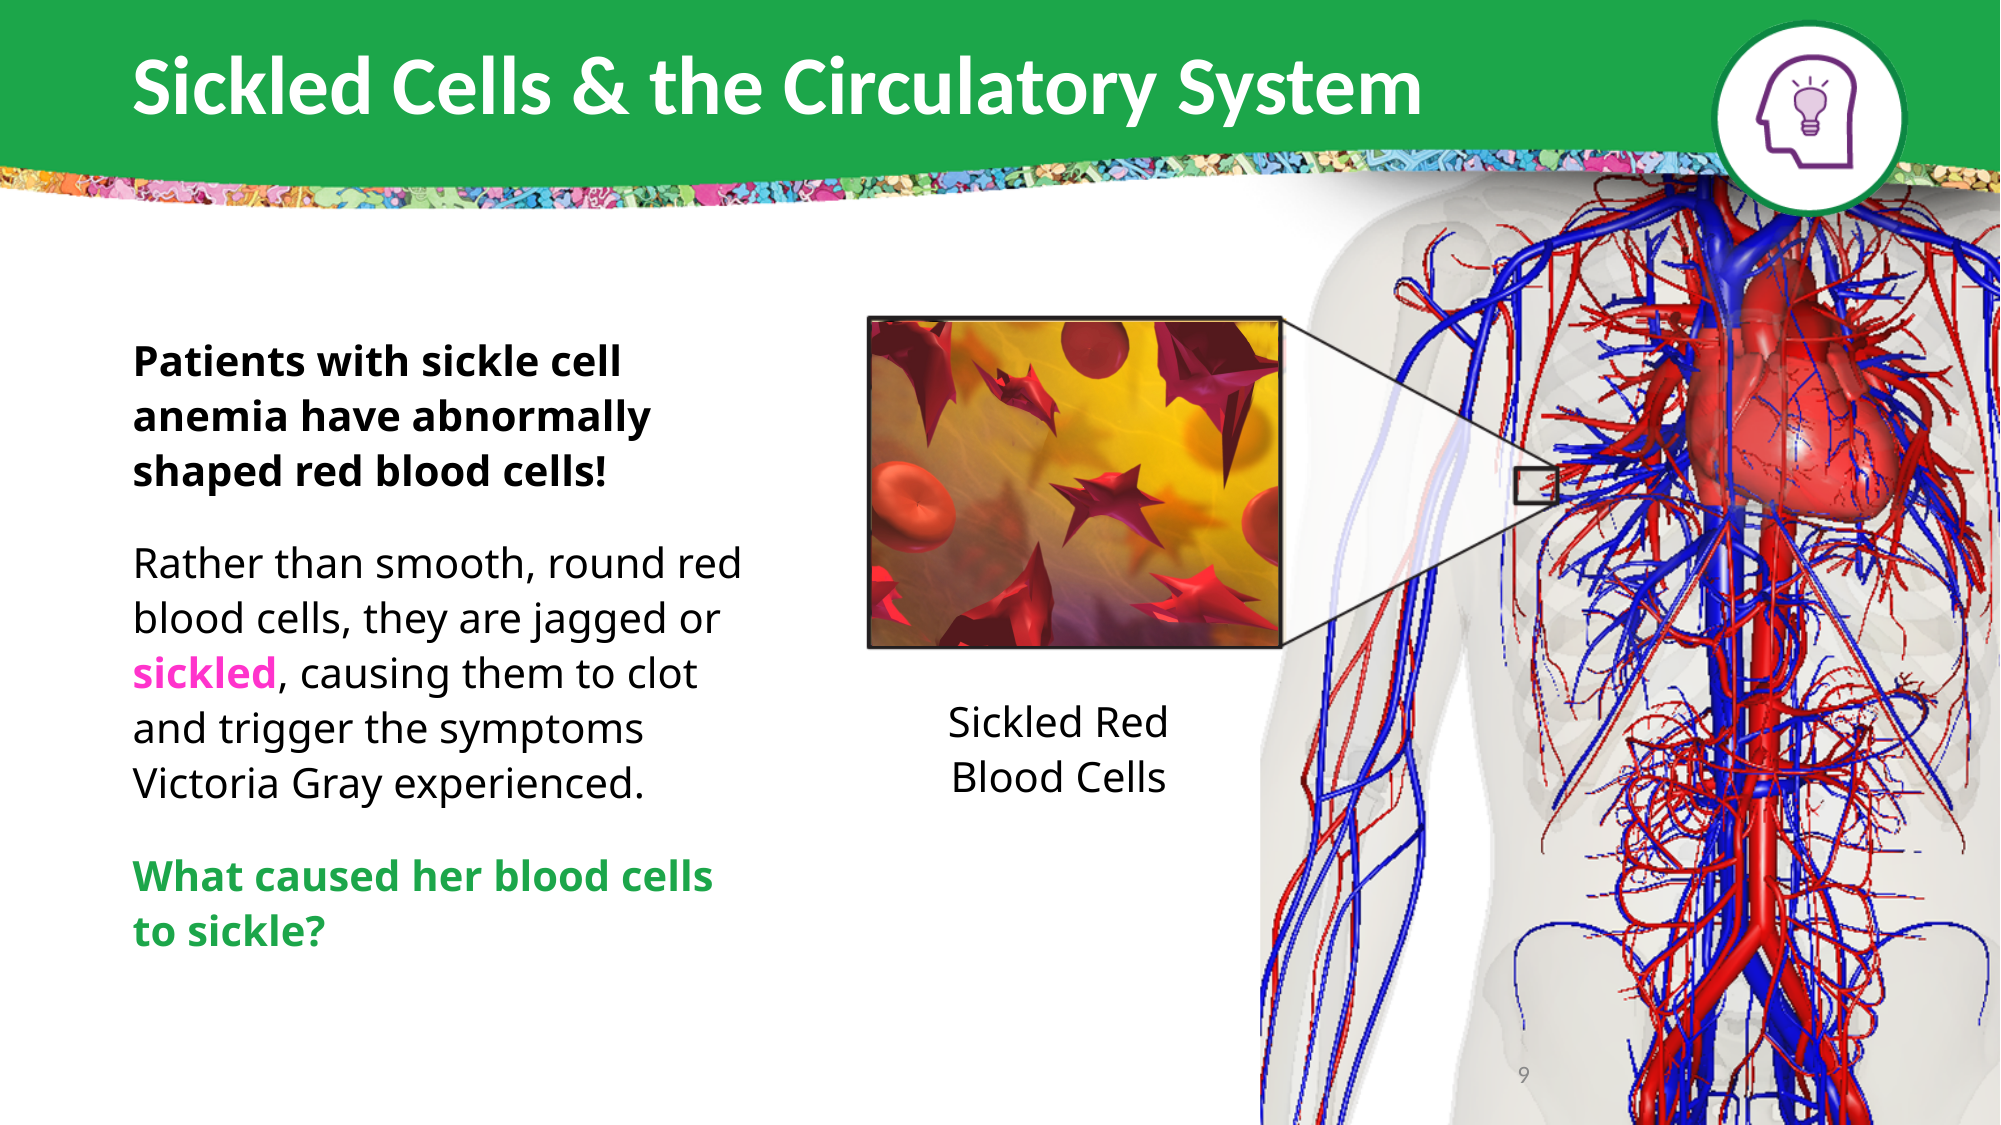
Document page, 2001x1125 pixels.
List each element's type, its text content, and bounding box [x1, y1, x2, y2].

text_box Patients with sickle cell anemia have abnormally shaped red blood cells! Rather than smooth, round red blood cells, they are jagged or sickled, causing them to clot and trigger the symptoms Victoria Gray experienced. What caused her blood cells to sickle? [117, 322, 770, 964]
slide_number 9 [1502, 1043, 1948, 1104]
text_box Sickled Red Blood Cells [905, 683, 1212, 808]
text_box Sickled Cells & the Circulatory System [117, 0, 1698, 164]
picture [0, 0, 2000, 1125]
